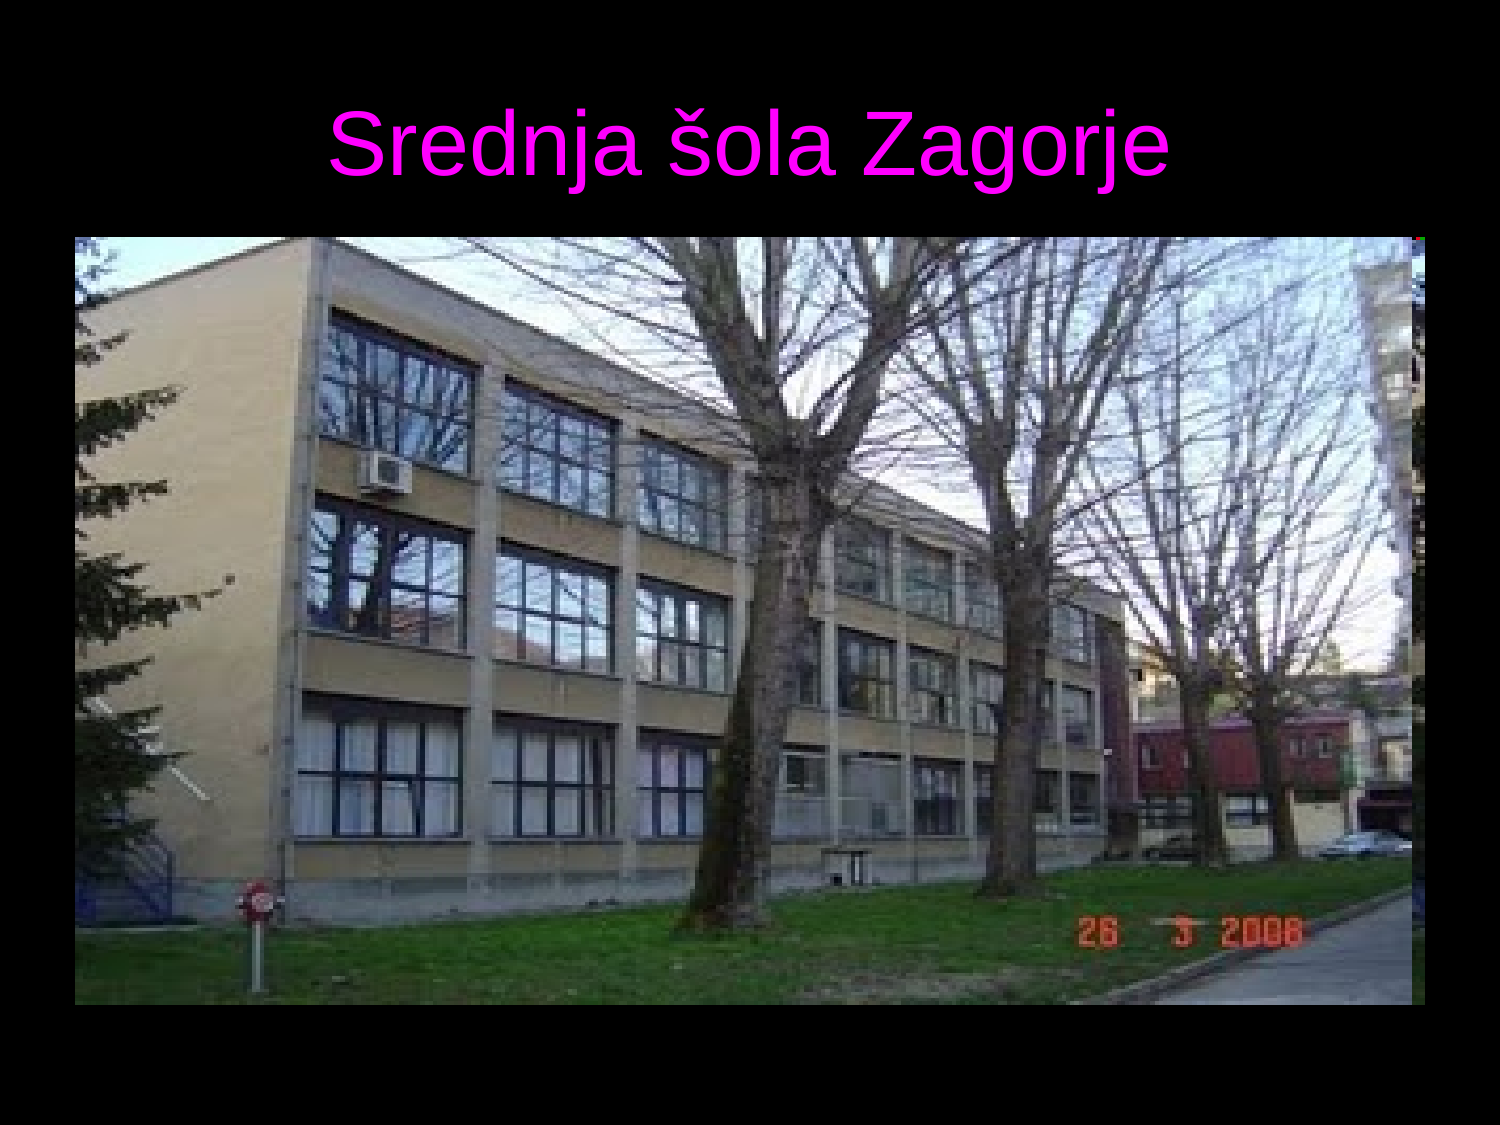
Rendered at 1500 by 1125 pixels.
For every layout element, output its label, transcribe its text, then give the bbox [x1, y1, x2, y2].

picture [75, 237, 1425, 1005]
title Srednja šola Zagorje [75, 45, 1425, 233]
